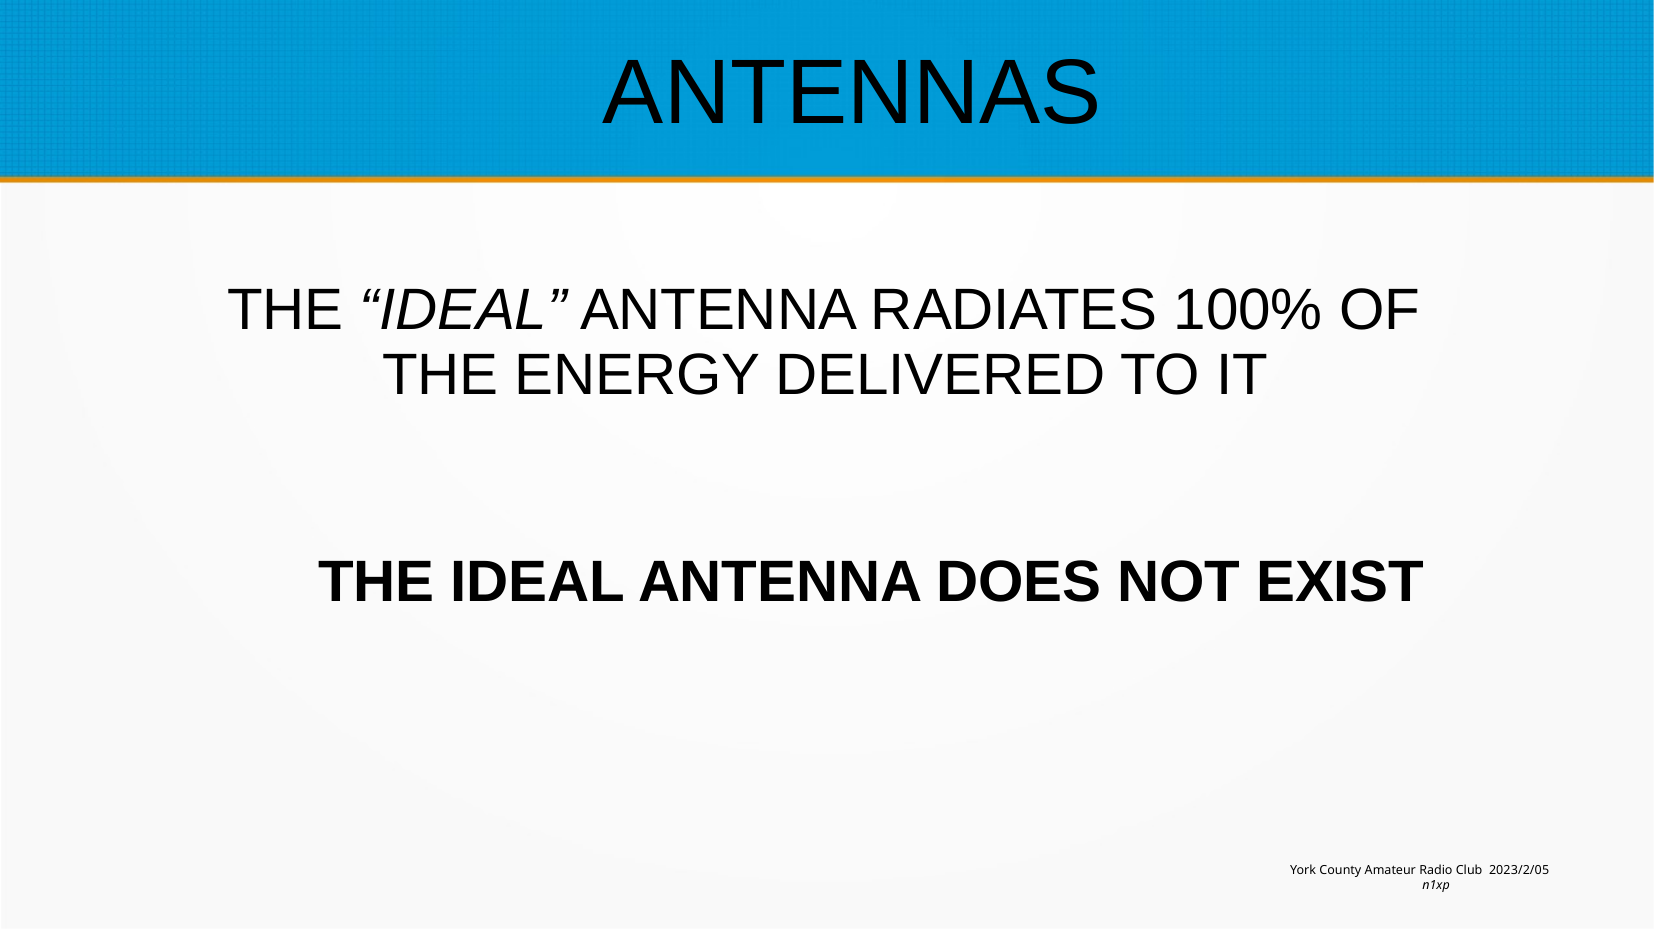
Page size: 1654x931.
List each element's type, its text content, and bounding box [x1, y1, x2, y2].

text_box THE IDEAL ANTENNA DOES NOT EXIST [303, 540, 1446, 621]
picture [0, 175, 1654, 931]
text_box THE “IDEAL” ANTENNA RADIATES 100% OF THE ENERGY DELIVERED TO IT [28, 269, 1635, 415]
text_box York County Amateur Radio Club 2023/2/05 n1xp [1284, 856, 1588, 897]
text_box ANTENNAS [230, 33, 1475, 151]
